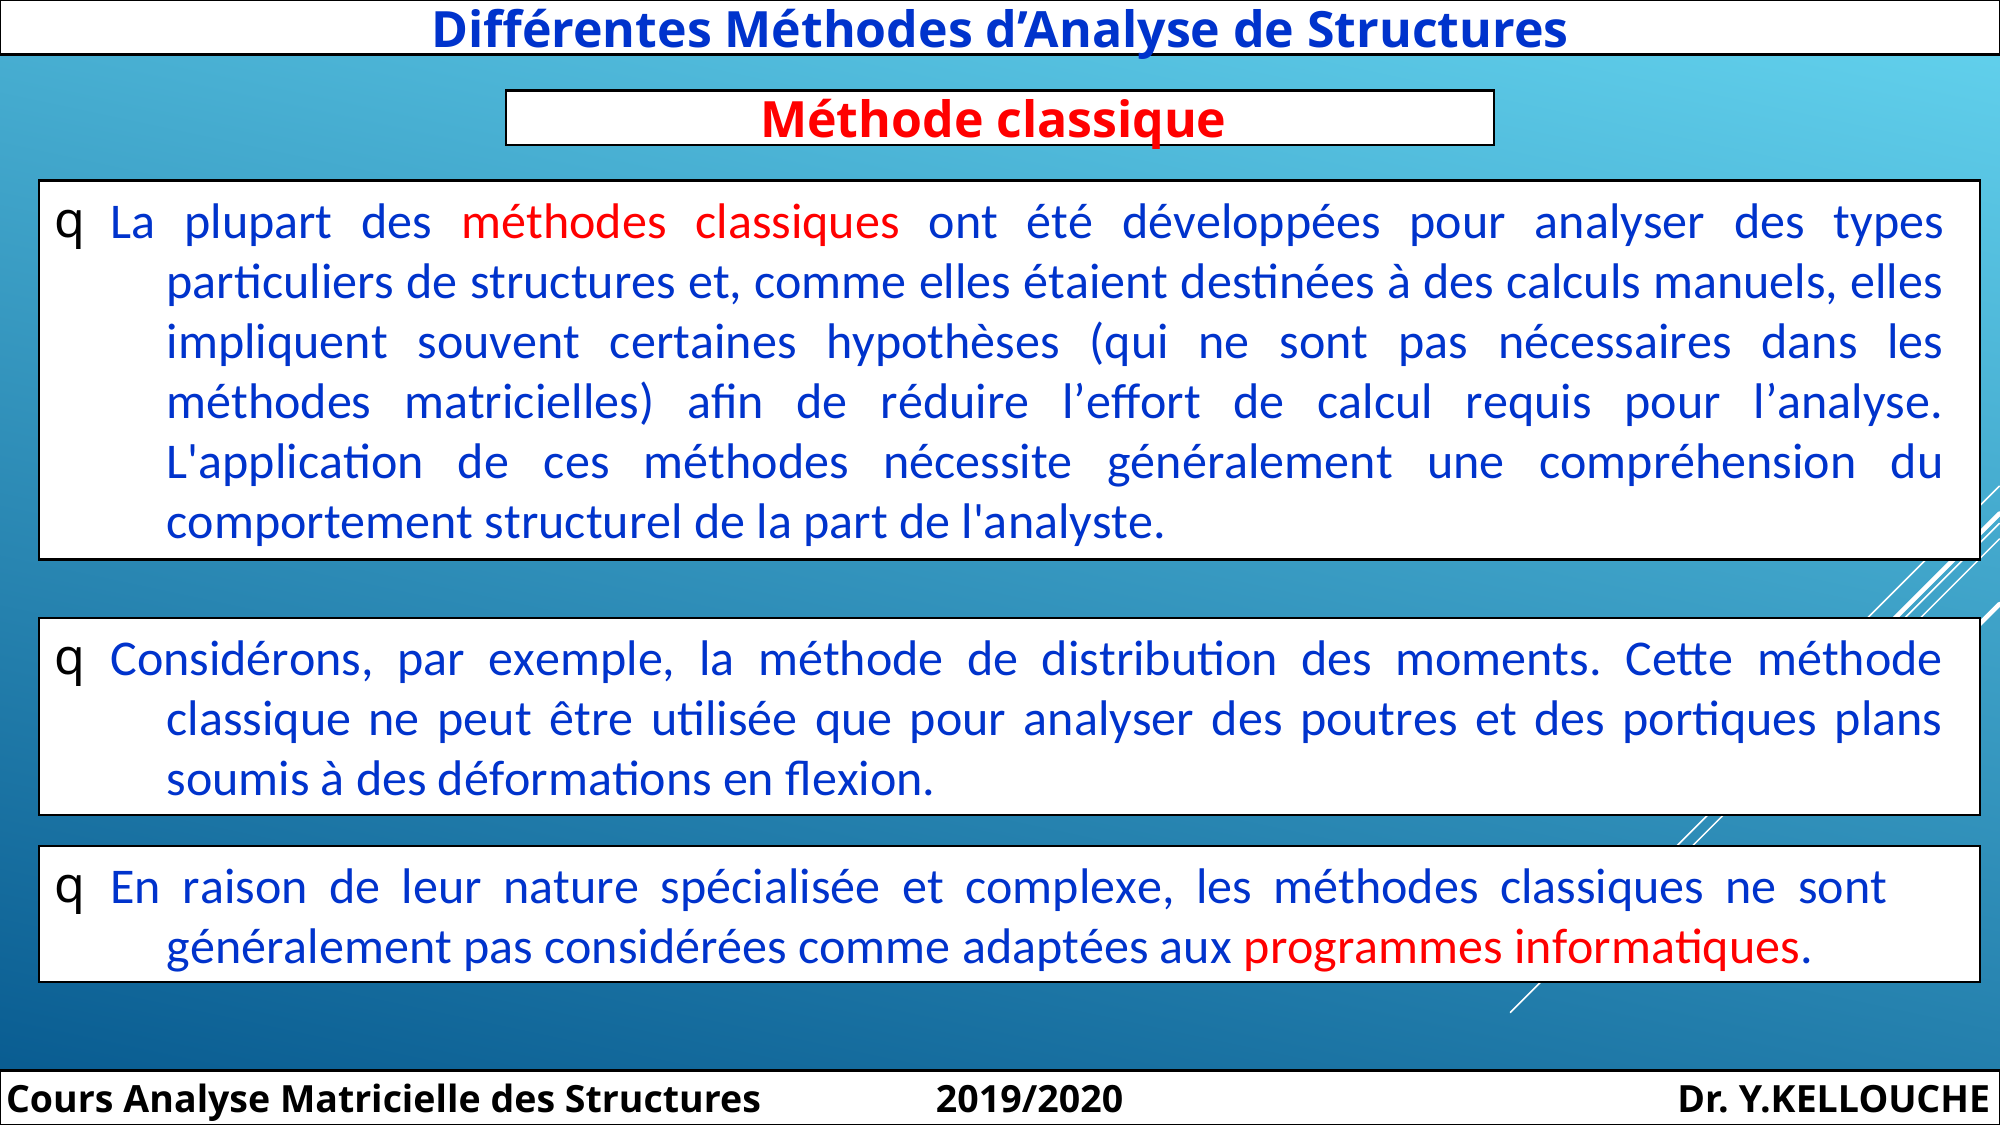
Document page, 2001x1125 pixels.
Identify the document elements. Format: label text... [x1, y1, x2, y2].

text_box Différentes Méthodes d’Analyse de Structures [0, 0, 2000, 55]
text_box Cours Analyse Matricielle des Structures 2019/2020 Dr. Y.KELLOUCHE [0, 1070, 2000, 1125]
text_box En raison de leur nature spécialisée et complexe, les méthodes classiques ne sont généralement pas considérées comme adaptées aux programmes informatiques. [39, 845, 1981, 983]
text_box Méthode classique [506, 90, 1494, 145]
text_box La plupart des méthodes classiques ont été développées pour analyser des types particuliers de structures et, comme elles étaient destinées à des calculs manuels, elles impliquent souvent certaines hypothèses (qui ne sont pas nécessaires dans les méthodes matricielles) afin de réduire l’effort de calcul requis pour l’analyse. L'application de ces méthodes nécessite généralement une compréhension du comportement structurel de la part de l'analyste. [39, 180, 1981, 560]
text_box Considérons, par exemple, la méthode de distribution des moments. Cette méthode classique ne peut être utilisée que pour analyser des poutres et des portiques plans soumis à des déformations en flexion. [39, 617, 1981, 815]
